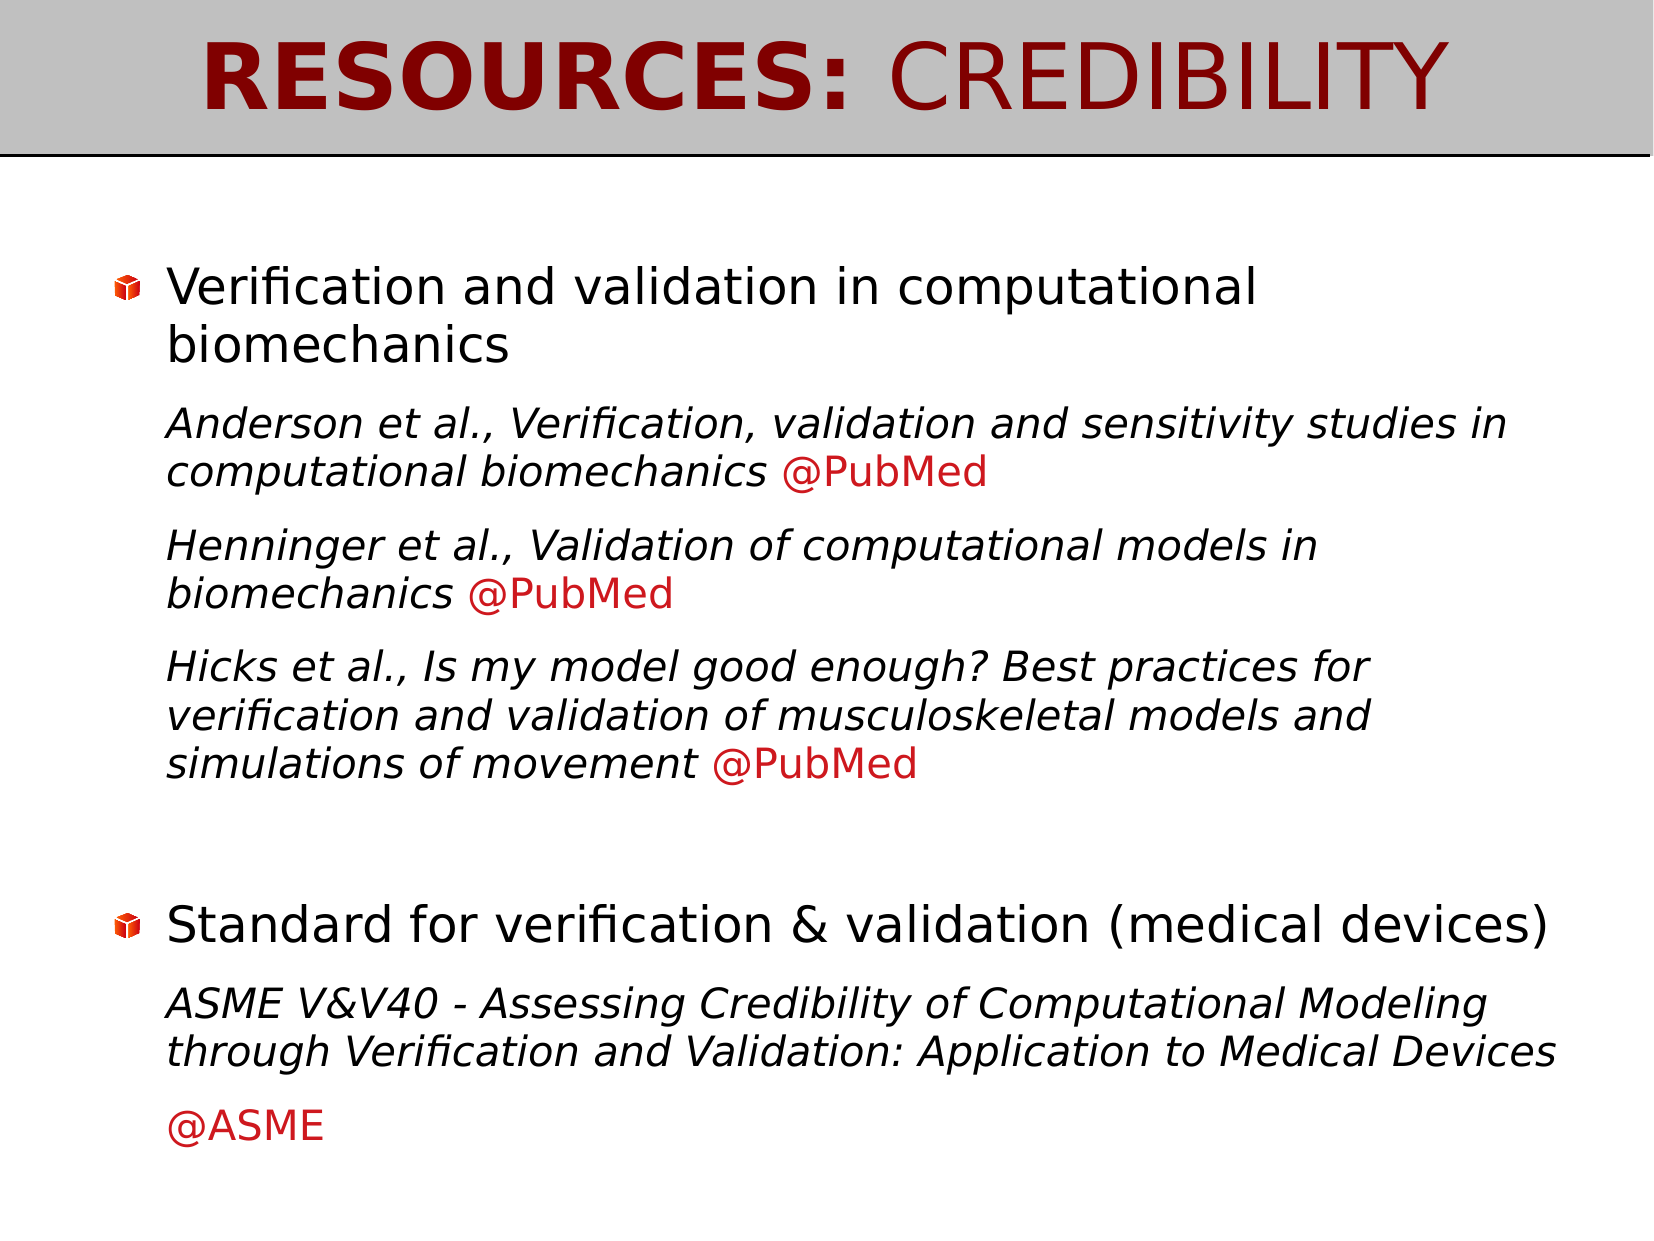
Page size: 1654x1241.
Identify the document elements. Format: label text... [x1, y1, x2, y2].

text_box Verification and validation in computational biomechanics Anderson et al., Verification, validation and sensitivity studies in computational biomechanics @PubMed Henninger et al., Validation of computational models in biomechanics @PubMed Hicks et al., Is my model good enough? Best practices for verification and validation of musculoskeletal models and simulations of movement @PubMed Standard for verification & validation (medical devices) ASME V&V40 - Assessing Credibility of Computational Modeling through Verification and Validation: Application to Medical Devices @ASME [98, 250, 1576, 1158]
text_box RESOURCES: CREDIBILITY [0, 24, 1651, 132]
text_box [0, 0, 1654, 156]
